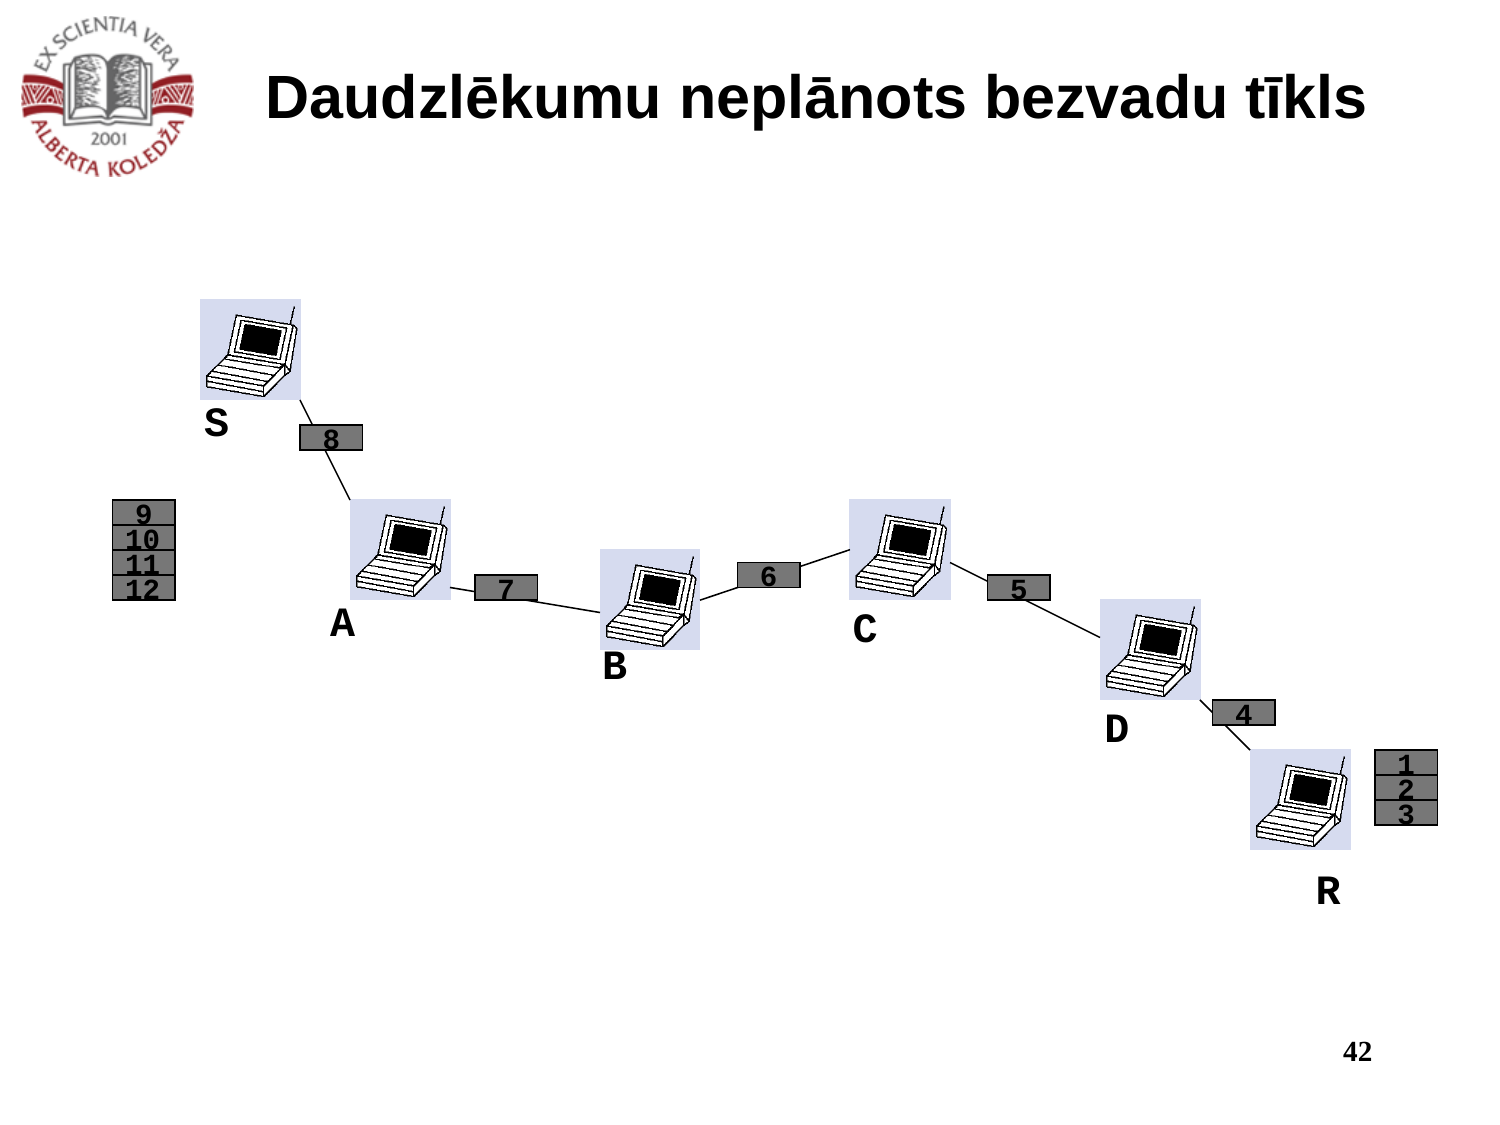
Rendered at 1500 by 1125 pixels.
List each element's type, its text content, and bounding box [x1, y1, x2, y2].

text_box A [315, 587, 370, 653]
text_box 10 [148, 533, 154, 546]
text_box 6 [737, 562, 800, 588]
chart [849, 500, 951, 601]
text_box 5 [987, 574, 1051, 600]
text_box 7 [474, 574, 538, 600]
text_box 1 [1374, 749, 1438, 774]
text_box 9 [112, 499, 175, 524]
text_box 12 [112, 574, 175, 600]
text_box R [1300, 855, 1356, 921]
chart [350, 500, 451, 601]
chart [1250, 750, 1351, 850]
text_box 8 [300, 424, 363, 450]
chart [200, 299, 301, 400]
text_box 3 [1374, 799, 1438, 825]
chart [1100, 600, 1201, 700]
chart [600, 549, 700, 651]
text_box 11 [112, 549, 175, 574]
text_box 4 [1212, 699, 1276, 726]
text_box B [587, 630, 642, 696]
text_box 2 [1374, 774, 1438, 799]
text_box <skaitlis> [1074, 1025, 1388, 1101]
picture [21, 16, 194, 177]
text_box D [1089, 692, 1145, 759]
text_box 10 [112, 524, 175, 549]
title Daudzlēkumu neplānots bezvadu tīkls [187, 44, 1425, 150]
text_box C [837, 592, 893, 659]
text_box S [189, 387, 244, 454]
